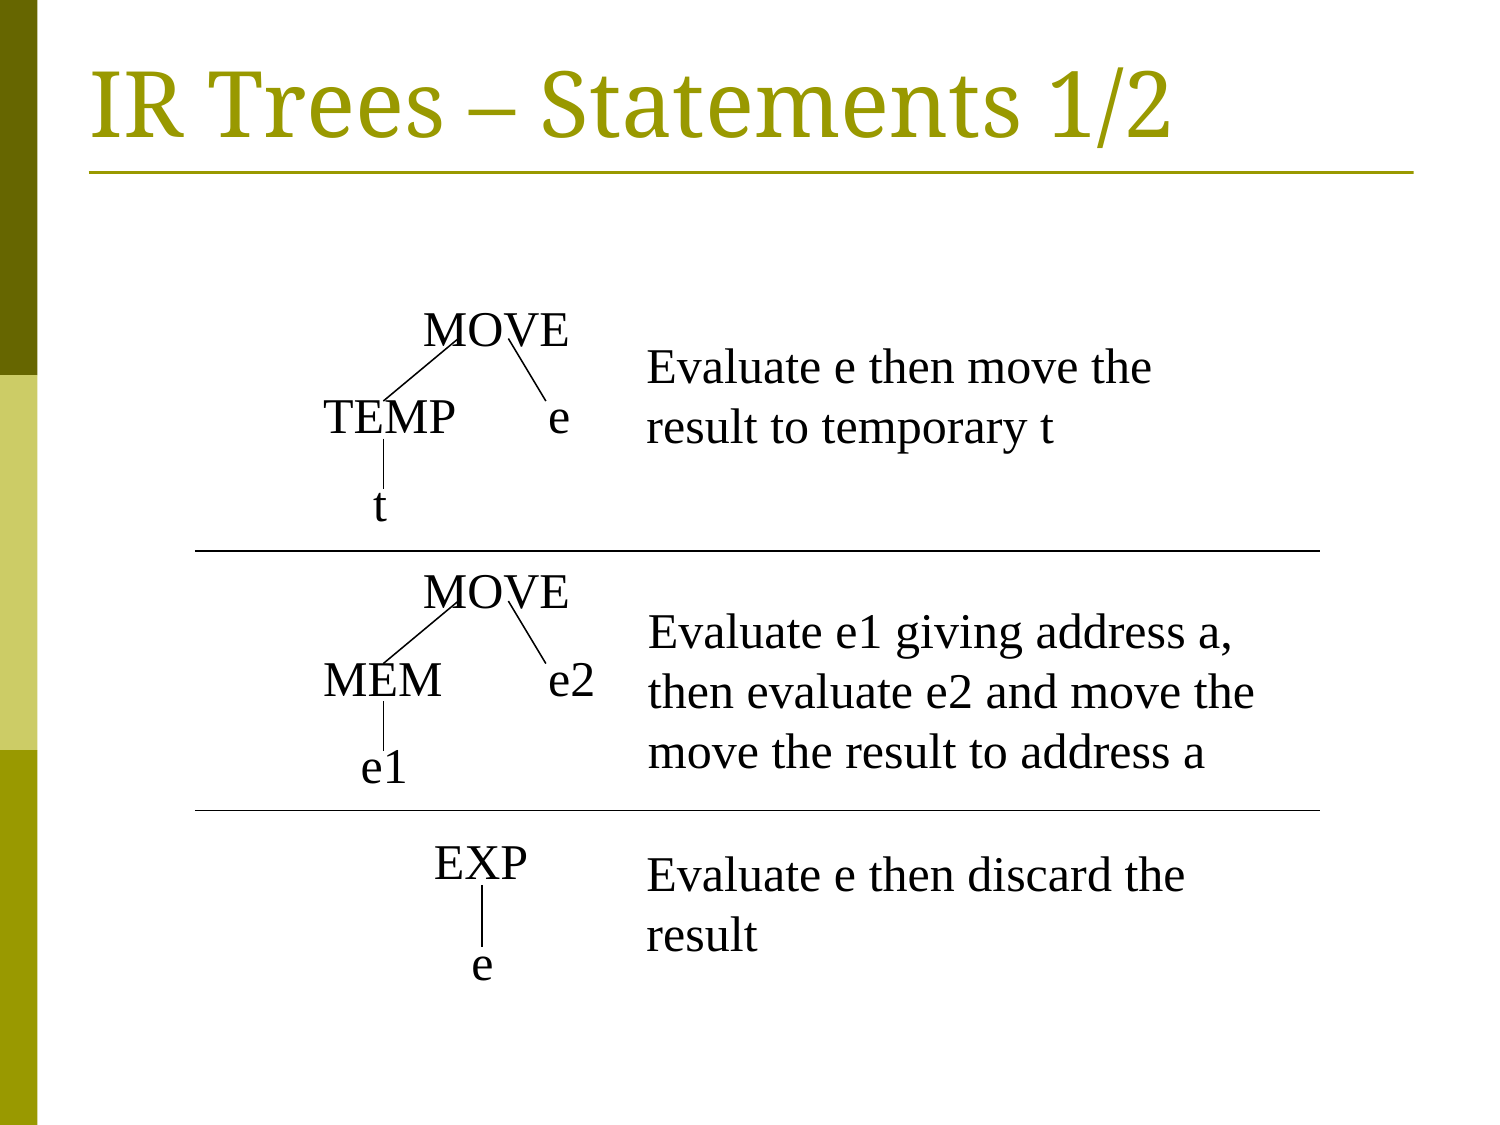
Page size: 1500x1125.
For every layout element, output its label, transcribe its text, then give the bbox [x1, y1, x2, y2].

text_box EXP [419, 822, 570, 898]
text_box Evaluate e then discard the result [631, 834, 1232, 970]
text_box MOVE [408, 288, 609, 364]
text_box TEMP [308, 376, 509, 452]
text_box Evaluate e1 giving address a, then evaluate e2 and move the move the result to address a [633, 591, 1284, 787]
text_box MOVE [408, 550, 609, 627]
text_box e [456, 922, 520, 998]
text_box MEM [308, 638, 459, 714]
text_box e2 [533, 638, 621, 714]
text_box t [358, 463, 434, 539]
title IR Trees – Statements 1/2 [75, 45, 1426, 173]
text_box e1 [345, 725, 434, 802]
text_box Evaluate e then move the result to temporary t [631, 326, 1232, 462]
text_box e [533, 376, 584, 452]
